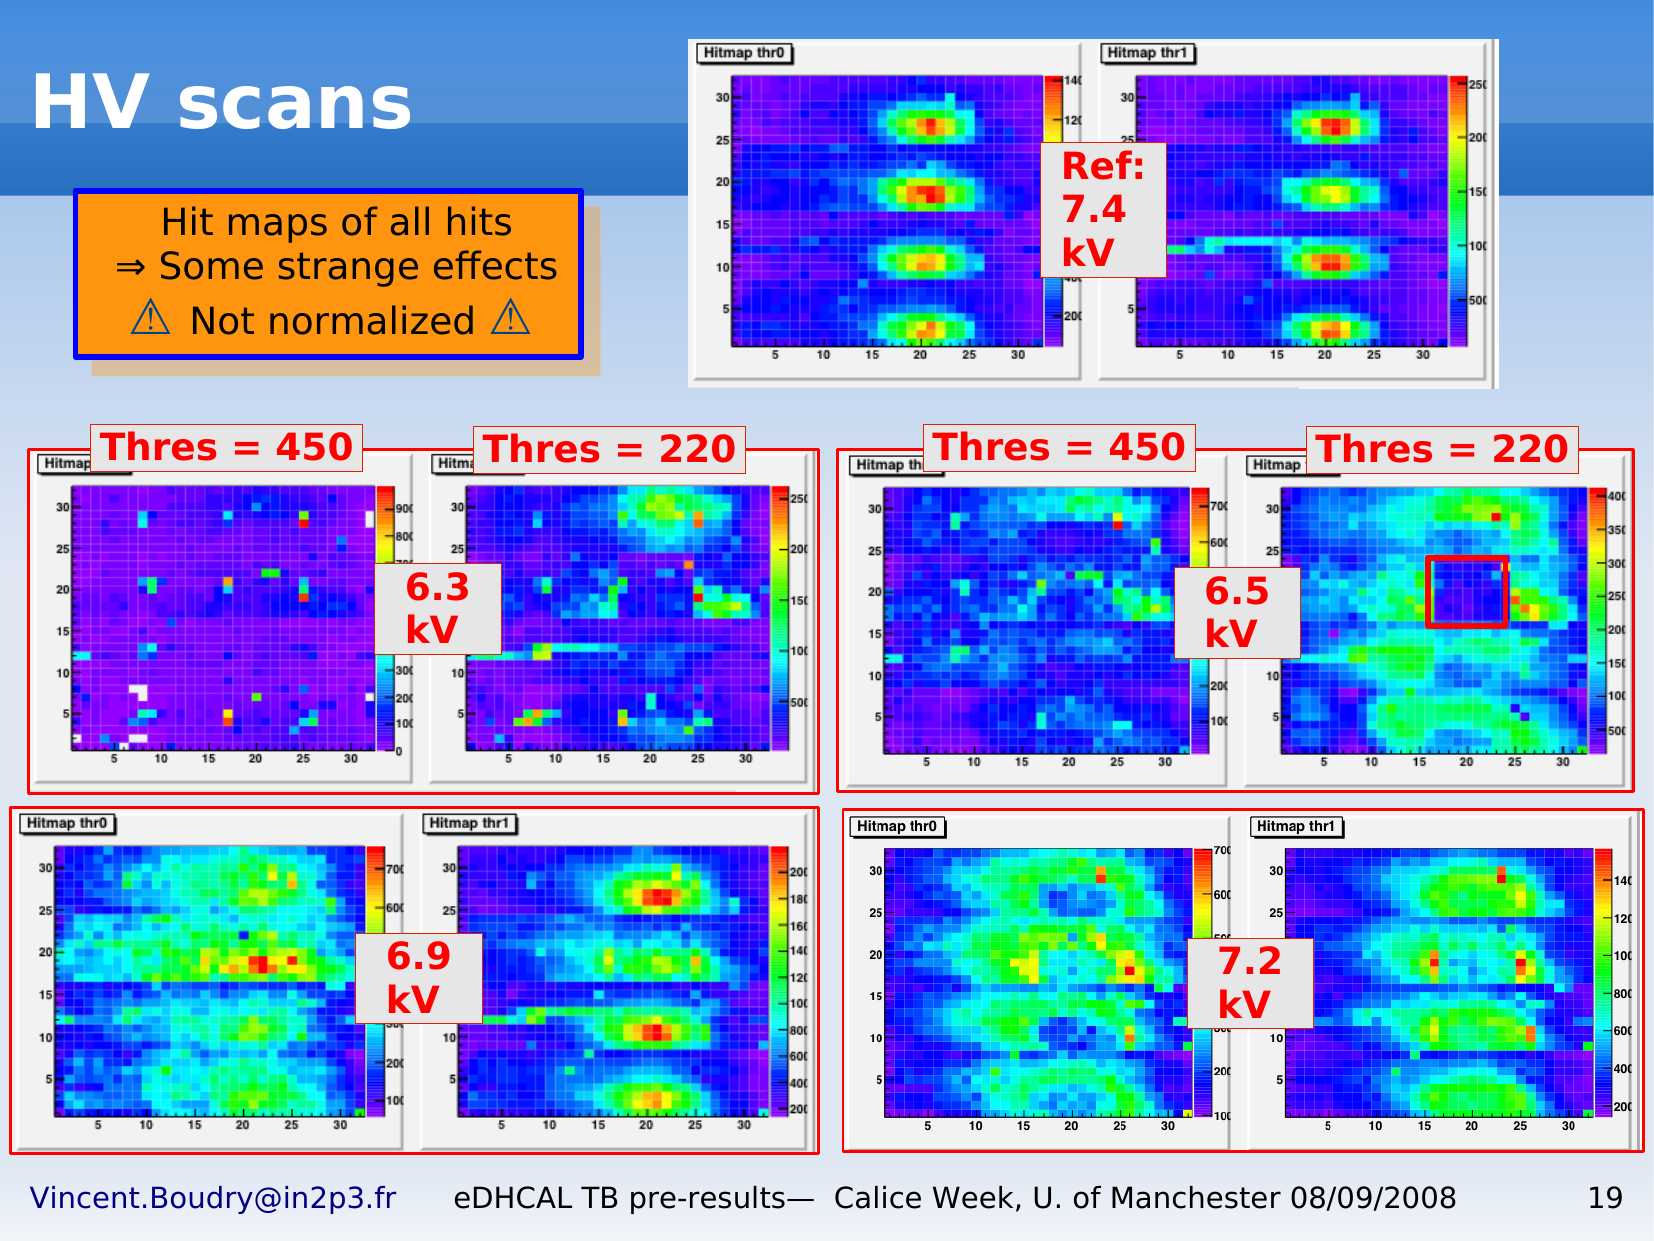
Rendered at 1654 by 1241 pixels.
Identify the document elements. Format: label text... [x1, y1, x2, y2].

text_box Ref: 7.4 kV [1040, 142, 1167, 278]
text_box 7.2 kV [1187, 938, 1314, 1029]
picture [0, 0, 1654, 1241]
title HV scans [29, 0, 1654, 207]
text_box Thres = 450 [90, 424, 363, 472]
text_box 6.9 kV [355, 933, 483, 1024]
text_box 6.5 kV [1174, 567, 1301, 659]
text_box Thres = 450 [923, 424, 1196, 472]
text_box Thres = 220 [473, 426, 746, 474]
text_box 6.3 kV [374, 563, 502, 655]
text_box Thres = 220 [1306, 426, 1579, 474]
text_box Hit maps of all hits ⇒ Some strange effects ⚠ Not normalized ⚠ [75, 190, 581, 357]
